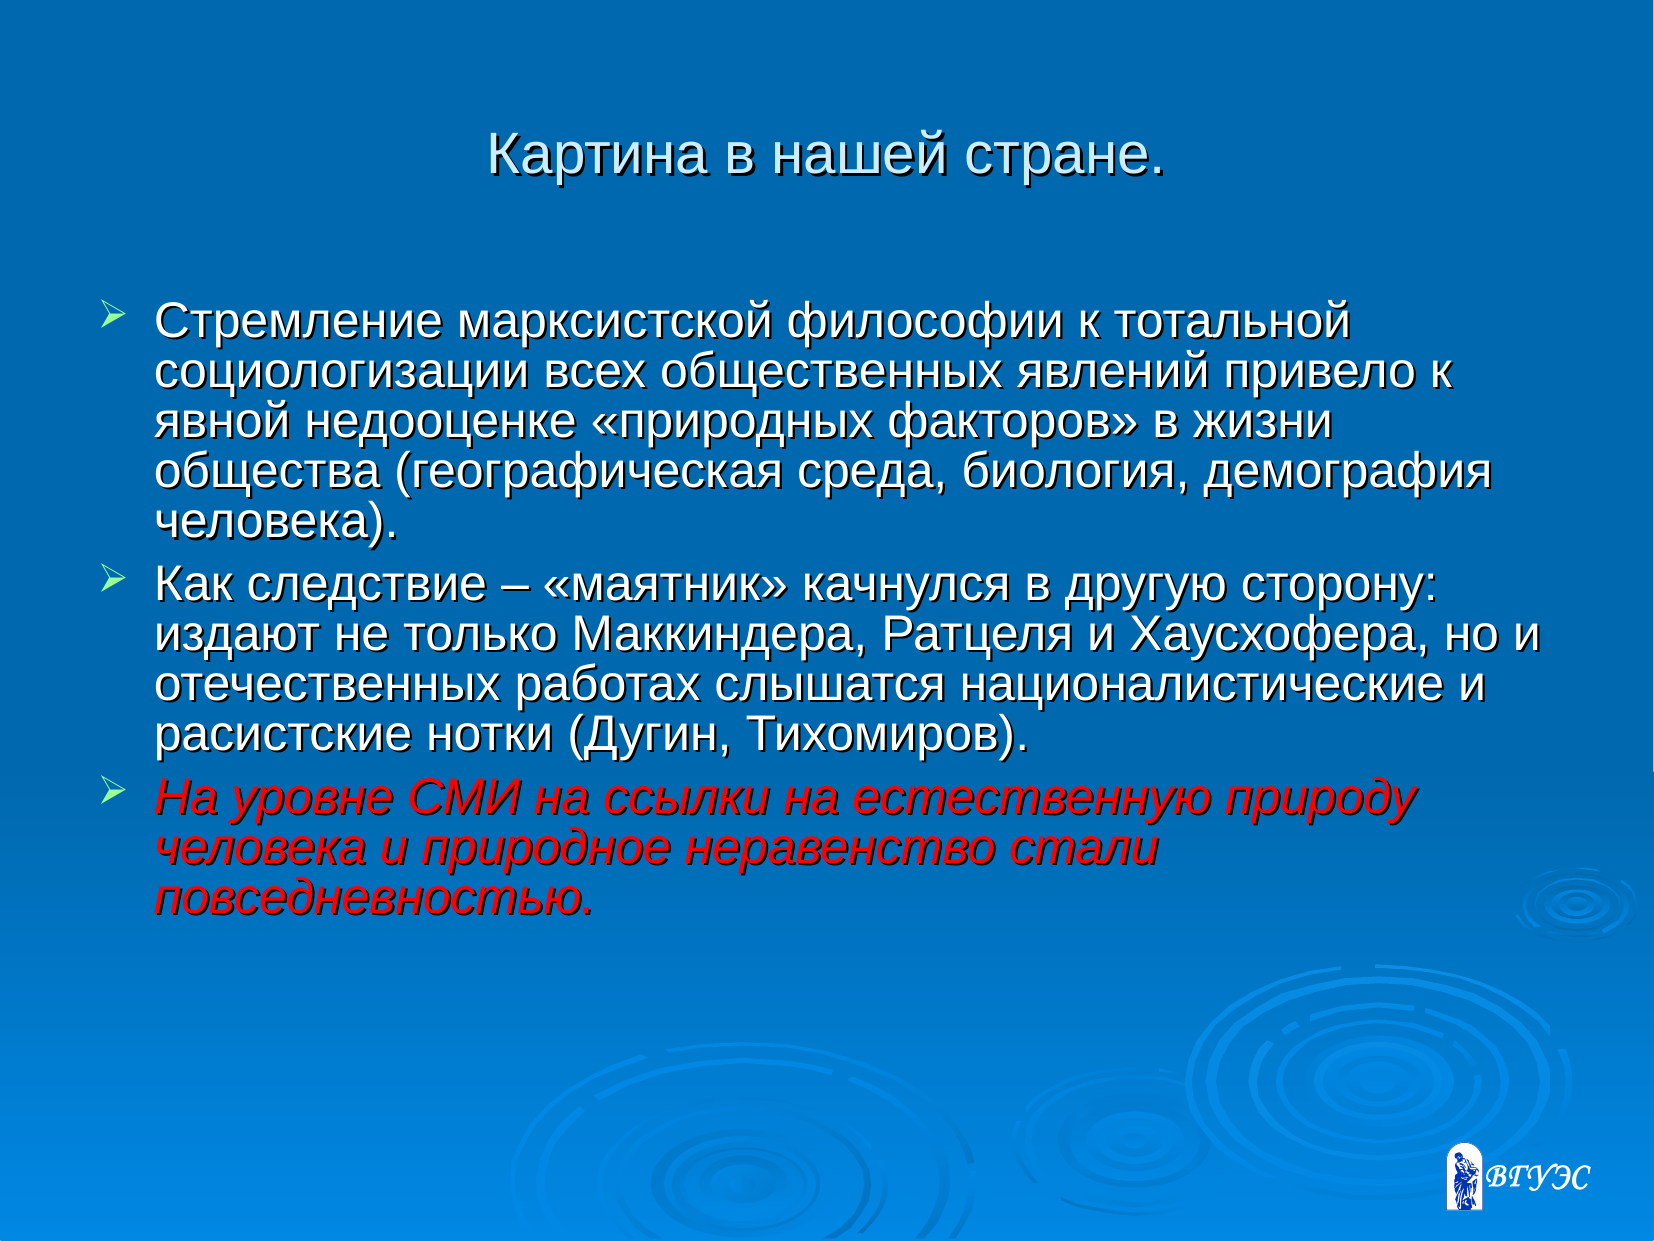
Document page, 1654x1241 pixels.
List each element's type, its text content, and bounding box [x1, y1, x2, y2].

list Стремление марксистской философии к тотальной социологизации всех общественных явлений привело к явной недооценке «природных факторов» в жизни общества (географическая среда, биология, демография человека). Как следствие – «маятник» качнулся в другую сторону: издают не только Маккиндера, Ратцеля и Хаусхофера, но и отечественных работах слышатся националистические и расистские нотки (Дугин, Тихомиров). На уровне СМИ на ссылки на естественную природу человека и природное неравенство стали повседневностью. [82, 289, 1571, 1108]
picture [1446, 1142, 1592, 1211]
title Картина в нашей стране. [82, 50, 1571, 257]
